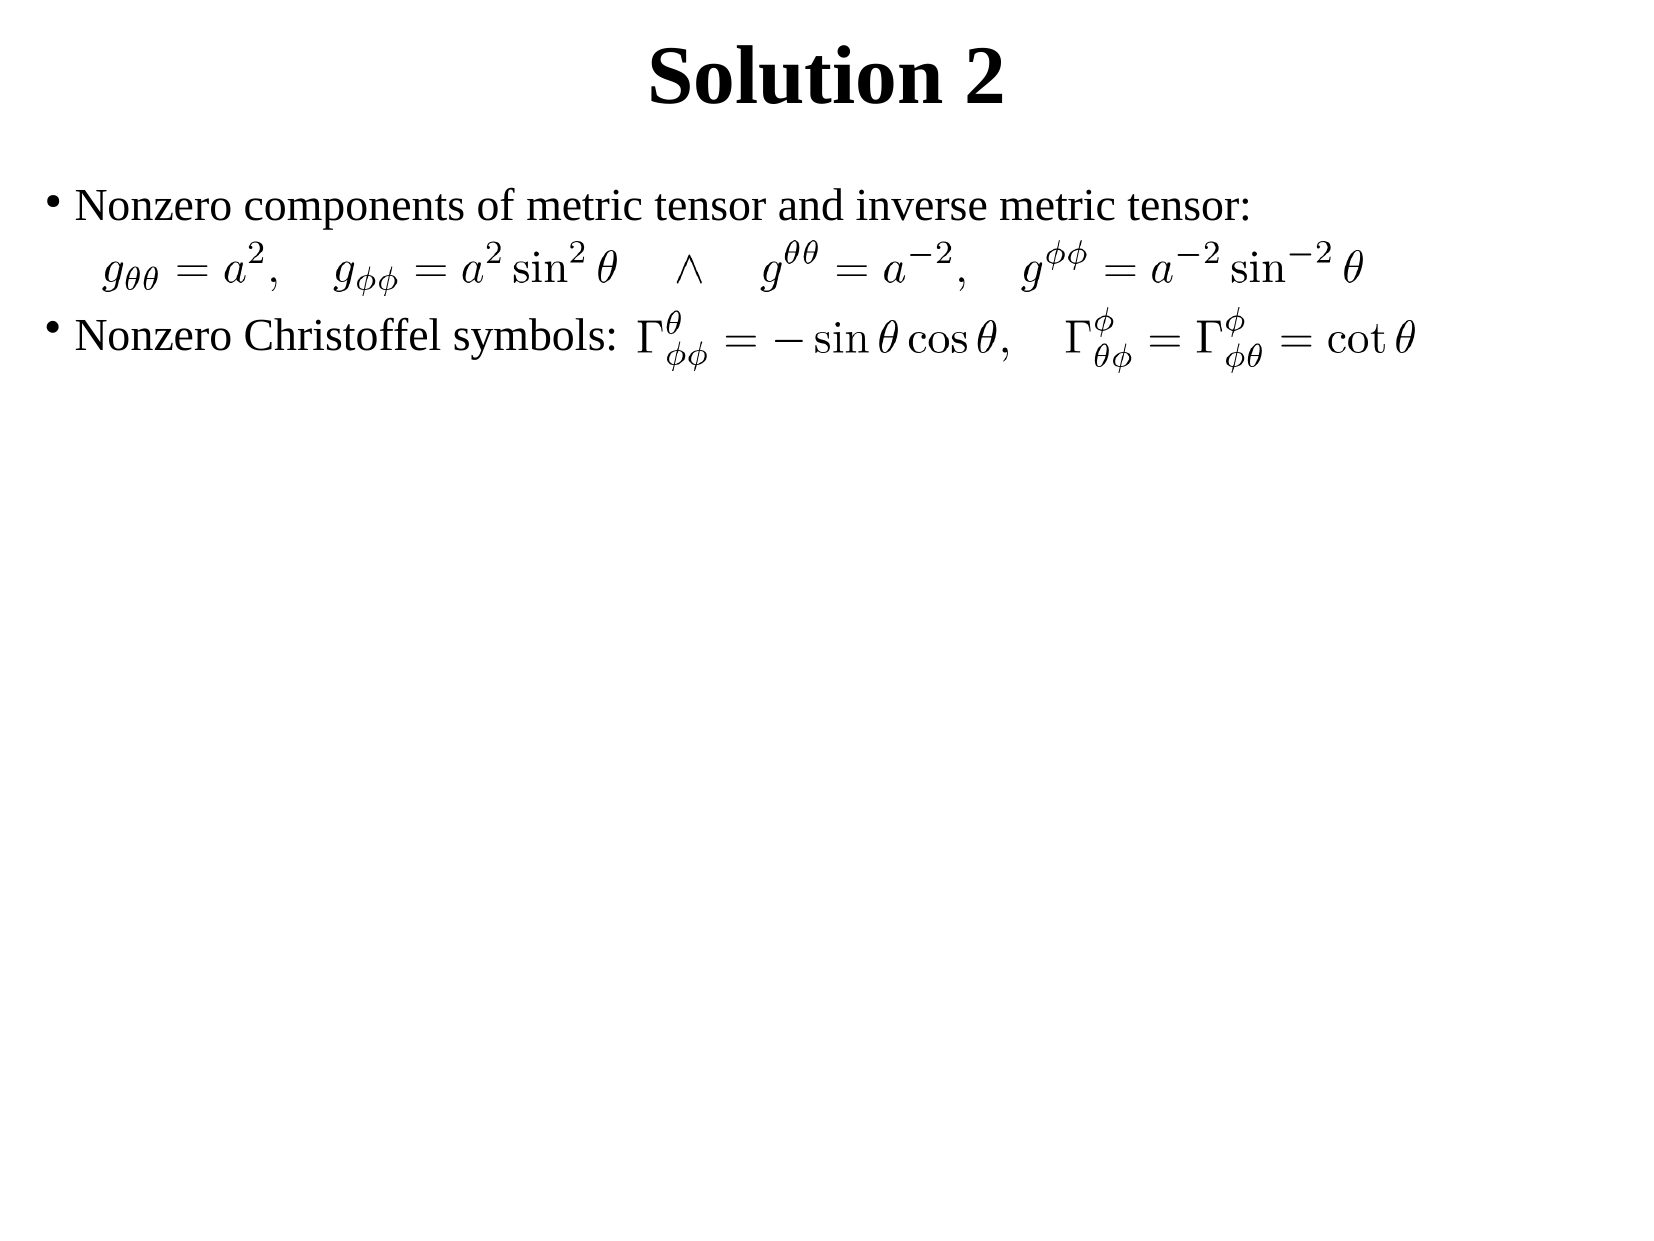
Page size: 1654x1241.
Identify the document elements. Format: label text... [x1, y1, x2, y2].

picture [637, 307, 1415, 373]
title Solution 2 [82, 25, 1571, 115]
picture [102, 240, 1363, 296]
list Nonzero components of metric tensor and inverse metric tensor: Nonzero Christoffel symbols: [45, 147, 1606, 373]
